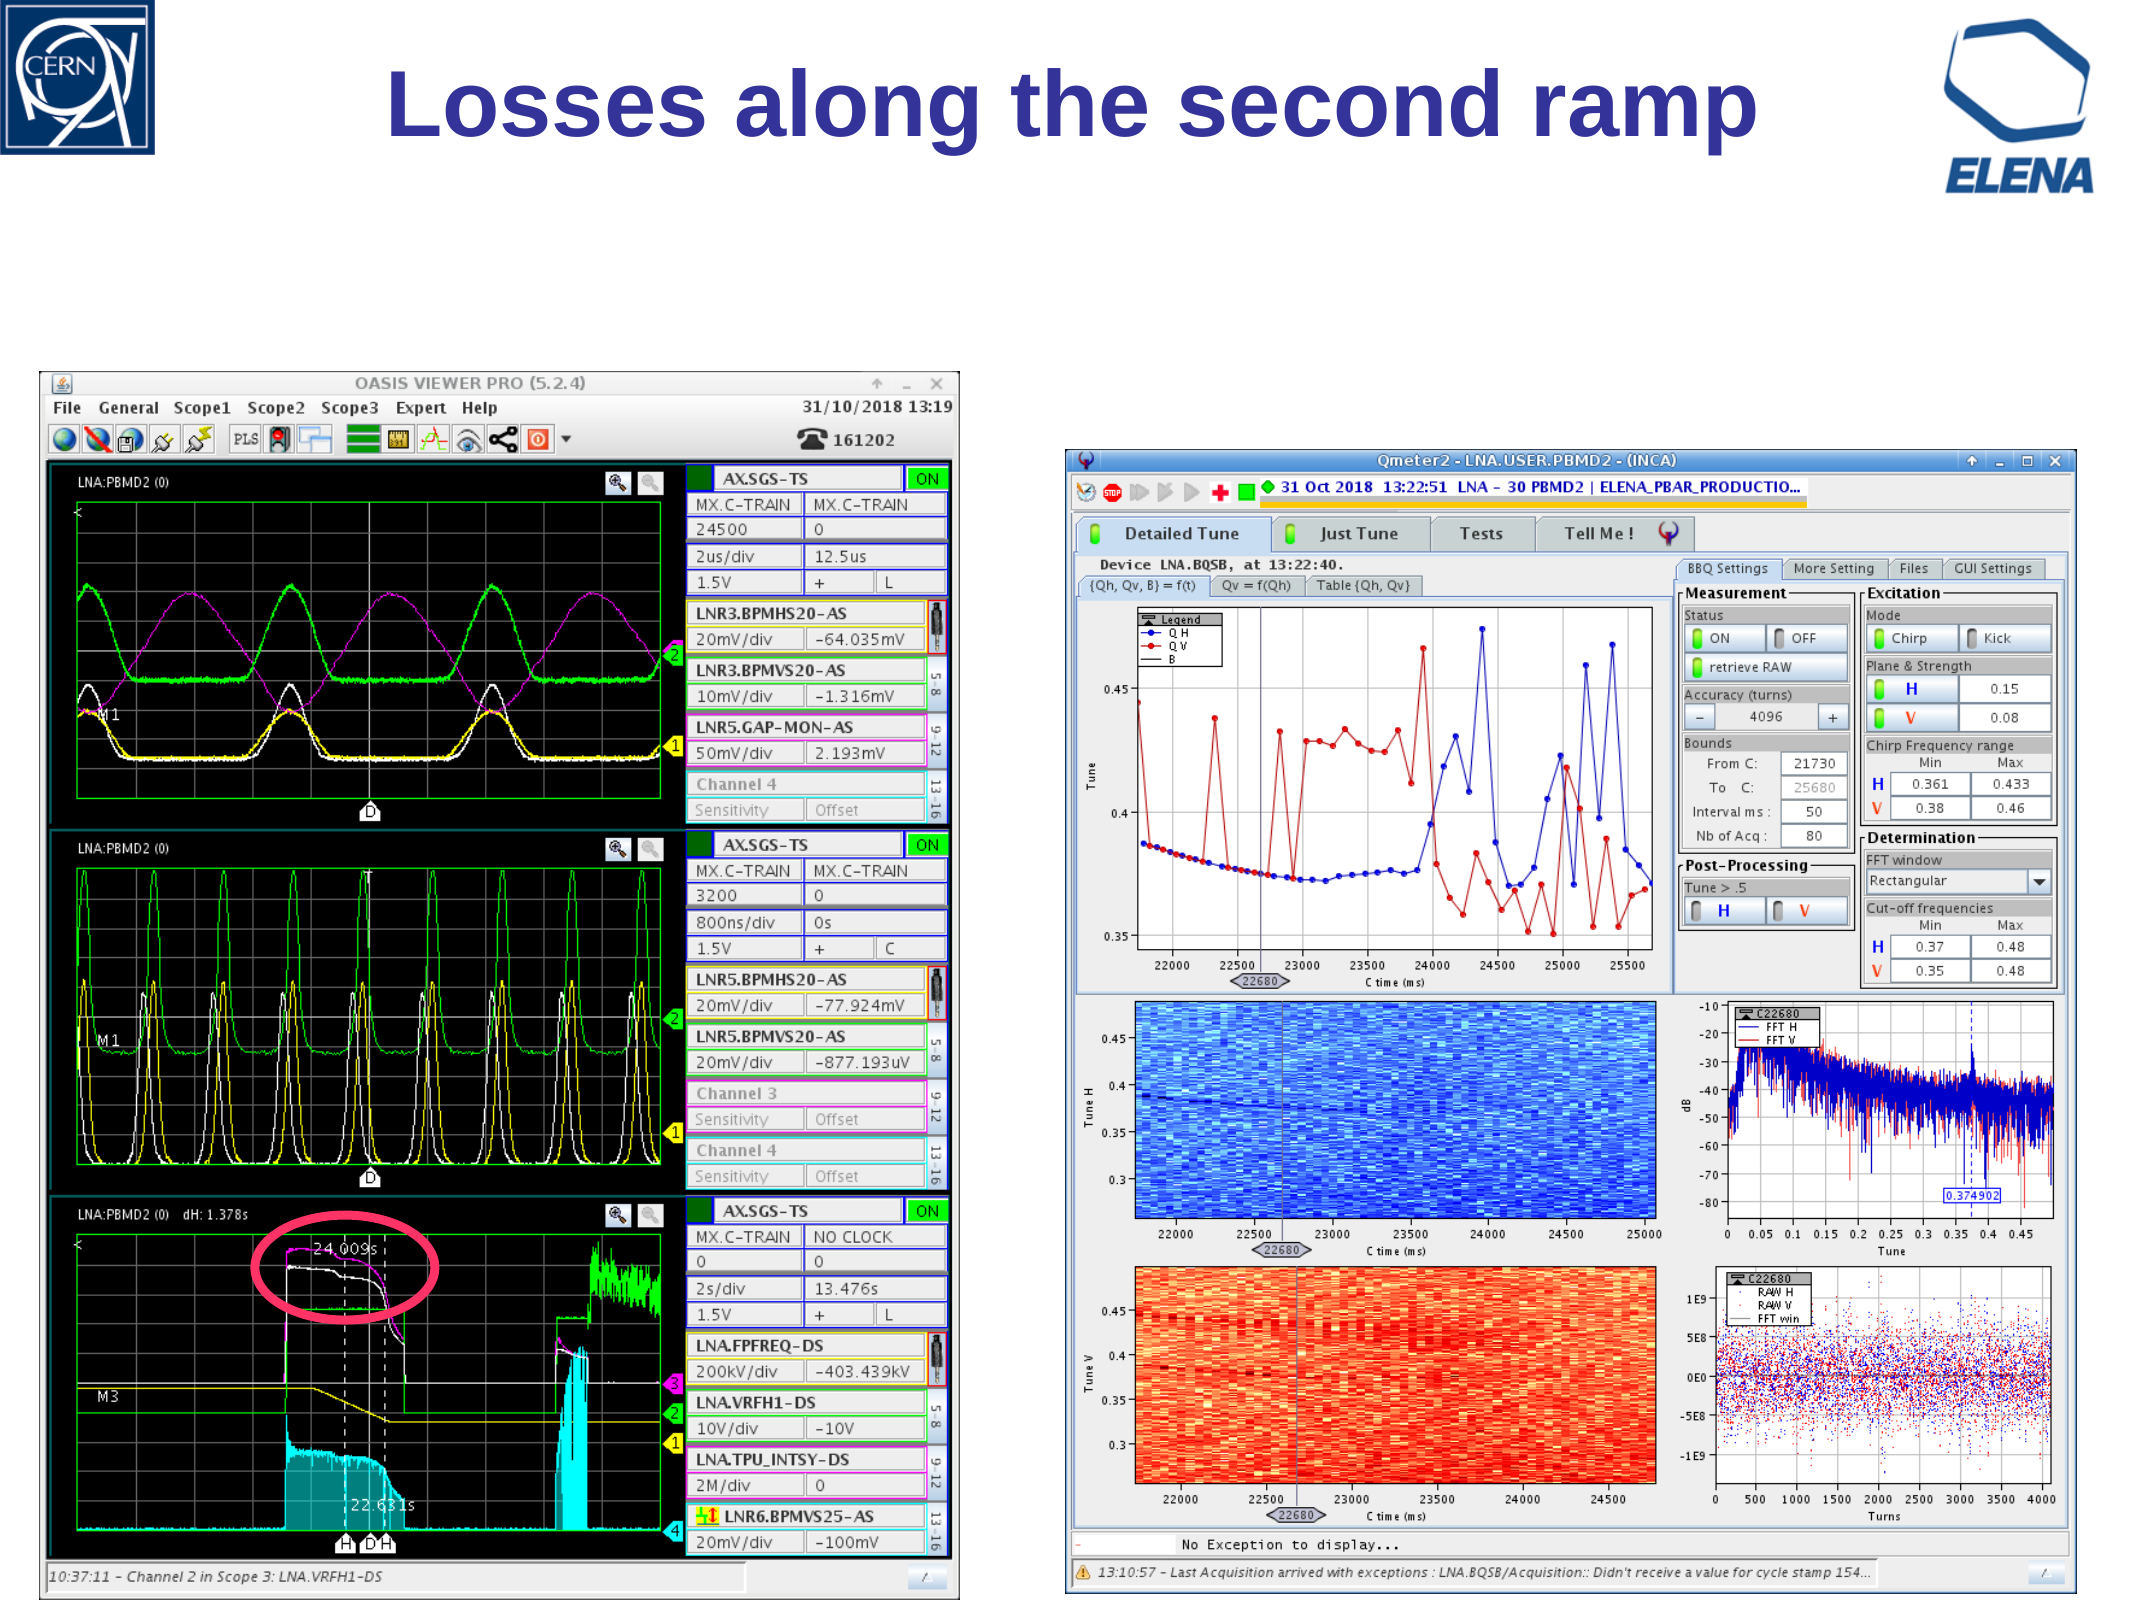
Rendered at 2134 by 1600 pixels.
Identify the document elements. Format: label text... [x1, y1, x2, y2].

picture [1065, 449, 2077, 1594]
picture [1944, 10, 2117, 206]
text_box Losses along the second ramp [202, 0, 1944, 227]
picture [0, 0, 155, 155]
picture [39, 371, 960, 1600]
